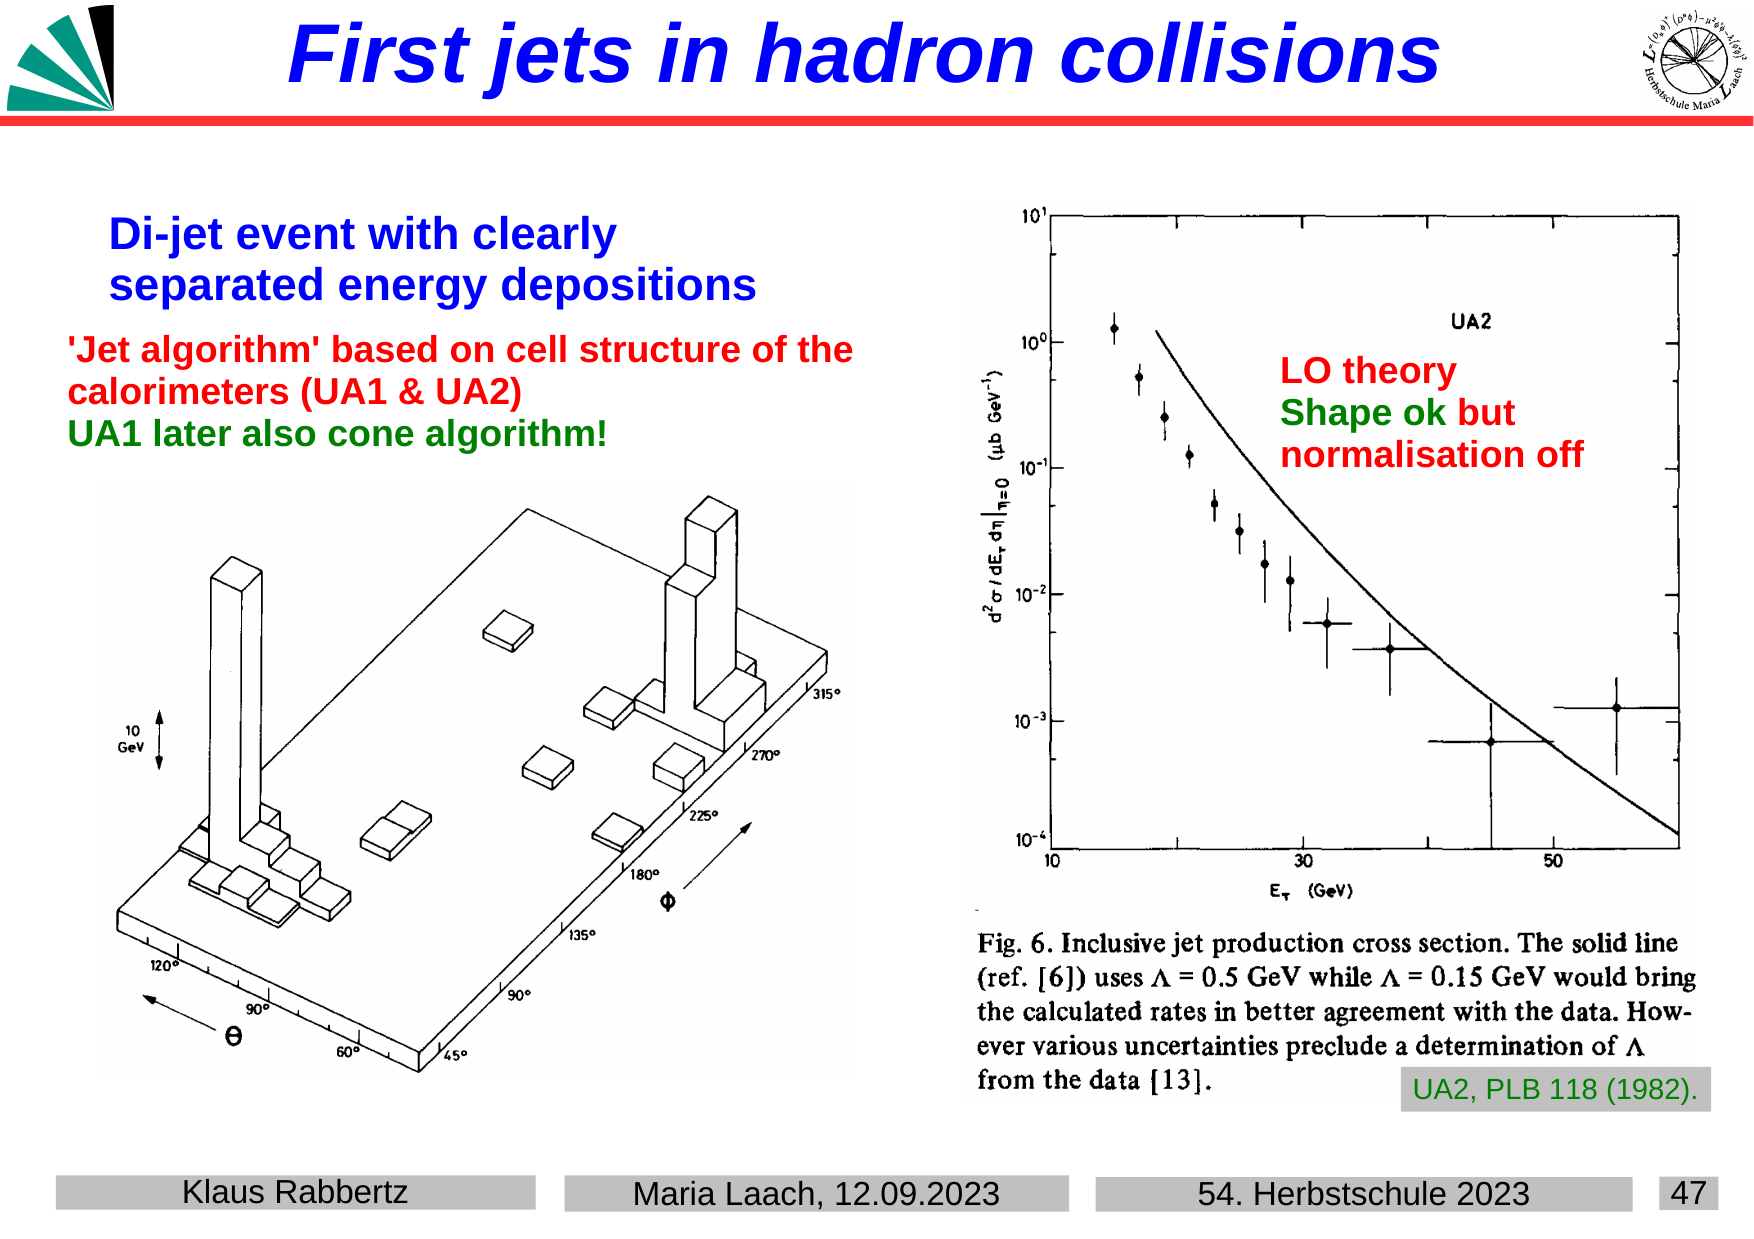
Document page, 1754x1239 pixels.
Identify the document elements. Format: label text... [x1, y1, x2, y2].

picture [98, 479, 857, 1081]
text_box UA2, PLB 118 (1982). [1400, 1066, 1712, 1112]
picture [1643, 10, 1747, 110]
text_box LO theory Shape ok but normalisation off [1268, 343, 1670, 482]
text_box 'Jet algorithm' based on cell structure of the calorimeters (UA1 & UA2) UA1 later also cone algorithm! [55, 322, 931, 461]
title First jets in hadron collisions [120, 0, 1612, 107]
picture [7, 5, 114, 112]
picture [962, 199, 1696, 1106]
text_box Di-jet event with clearly separated energy depositions [96, 201, 834, 317]
